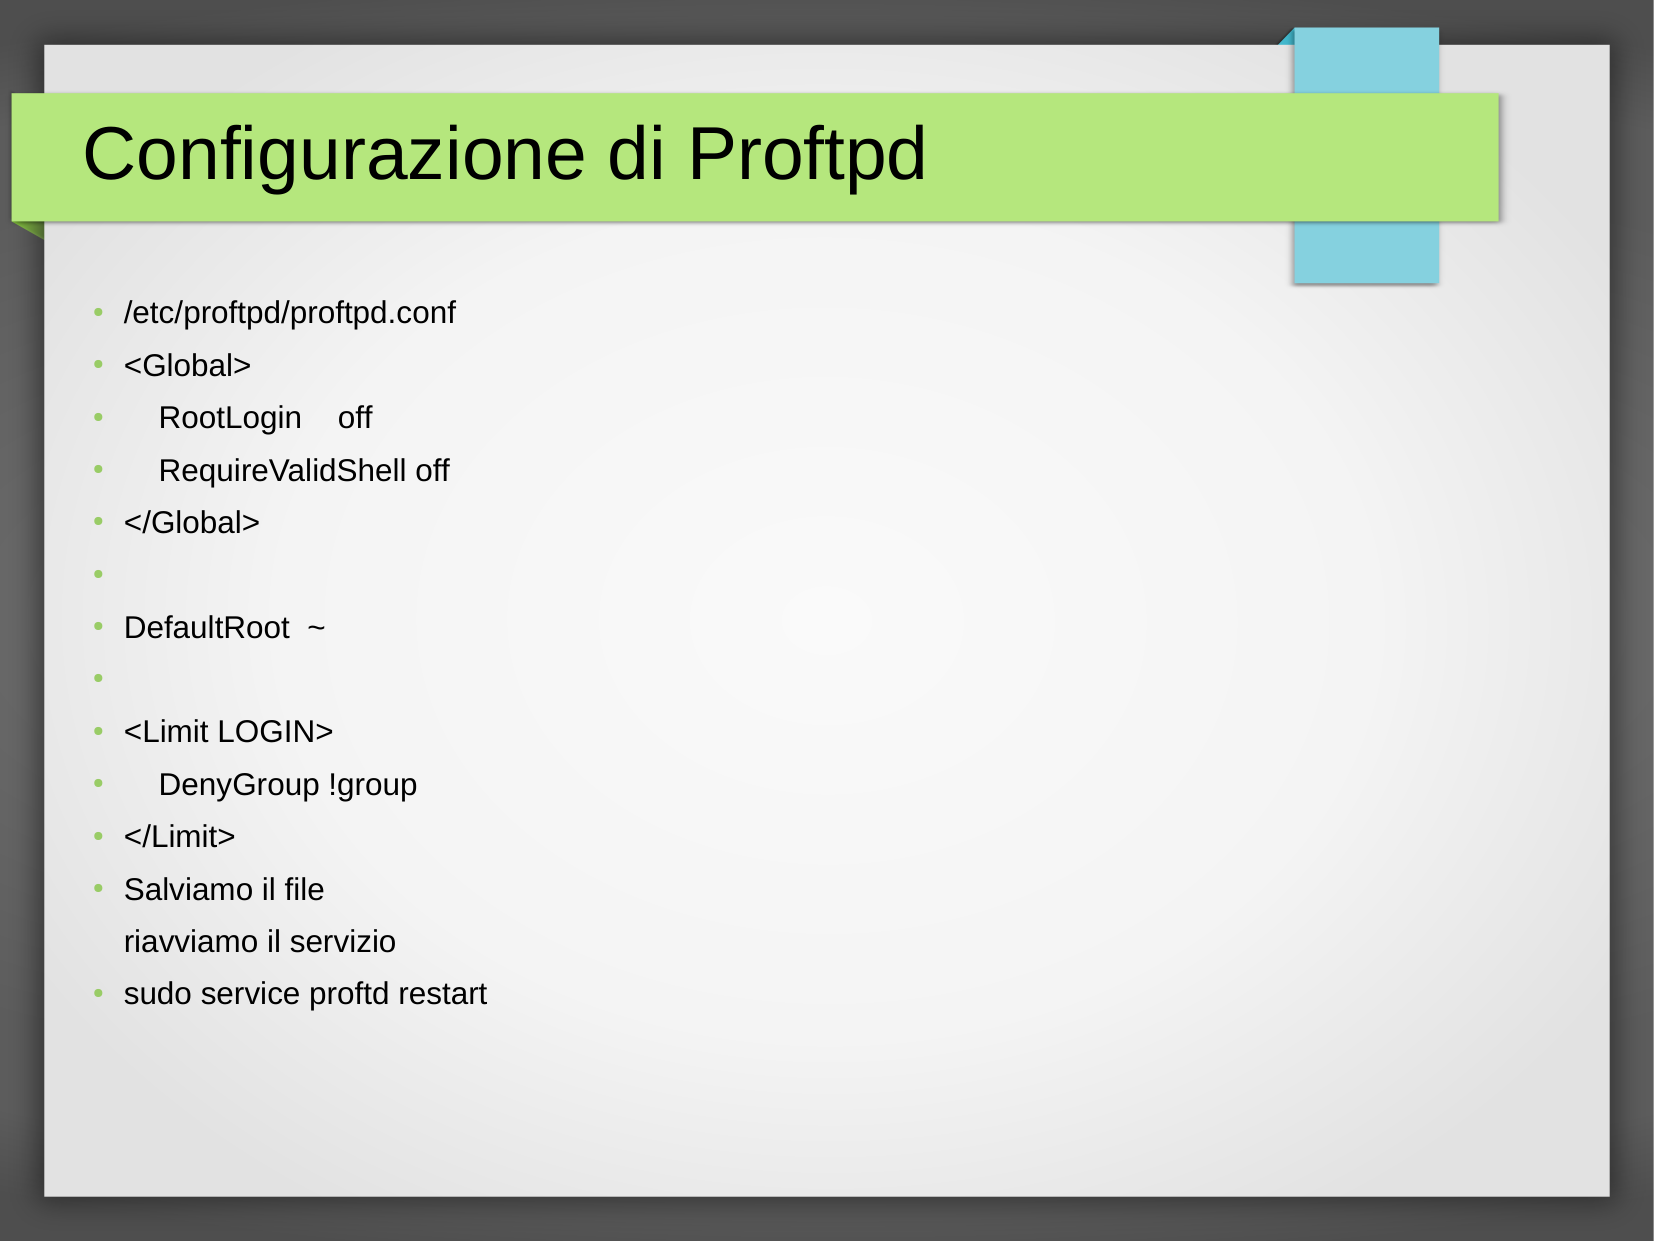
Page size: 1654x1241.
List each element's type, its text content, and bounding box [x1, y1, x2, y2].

picture [0, 0, 1654, 1241]
list /etc/proftpd/proftpd.conf <Global> RootLogin off RequireValidShell off </Global> DefaultRoot ~ <Limit LOGIN> DenyGroup !group </Limit> Salviamo il file riavviamo il servizio sudo service proftd restart [82, 295, 1571, 1015]
title Configurazione di Proftpd [82, 94, 1264, 213]
